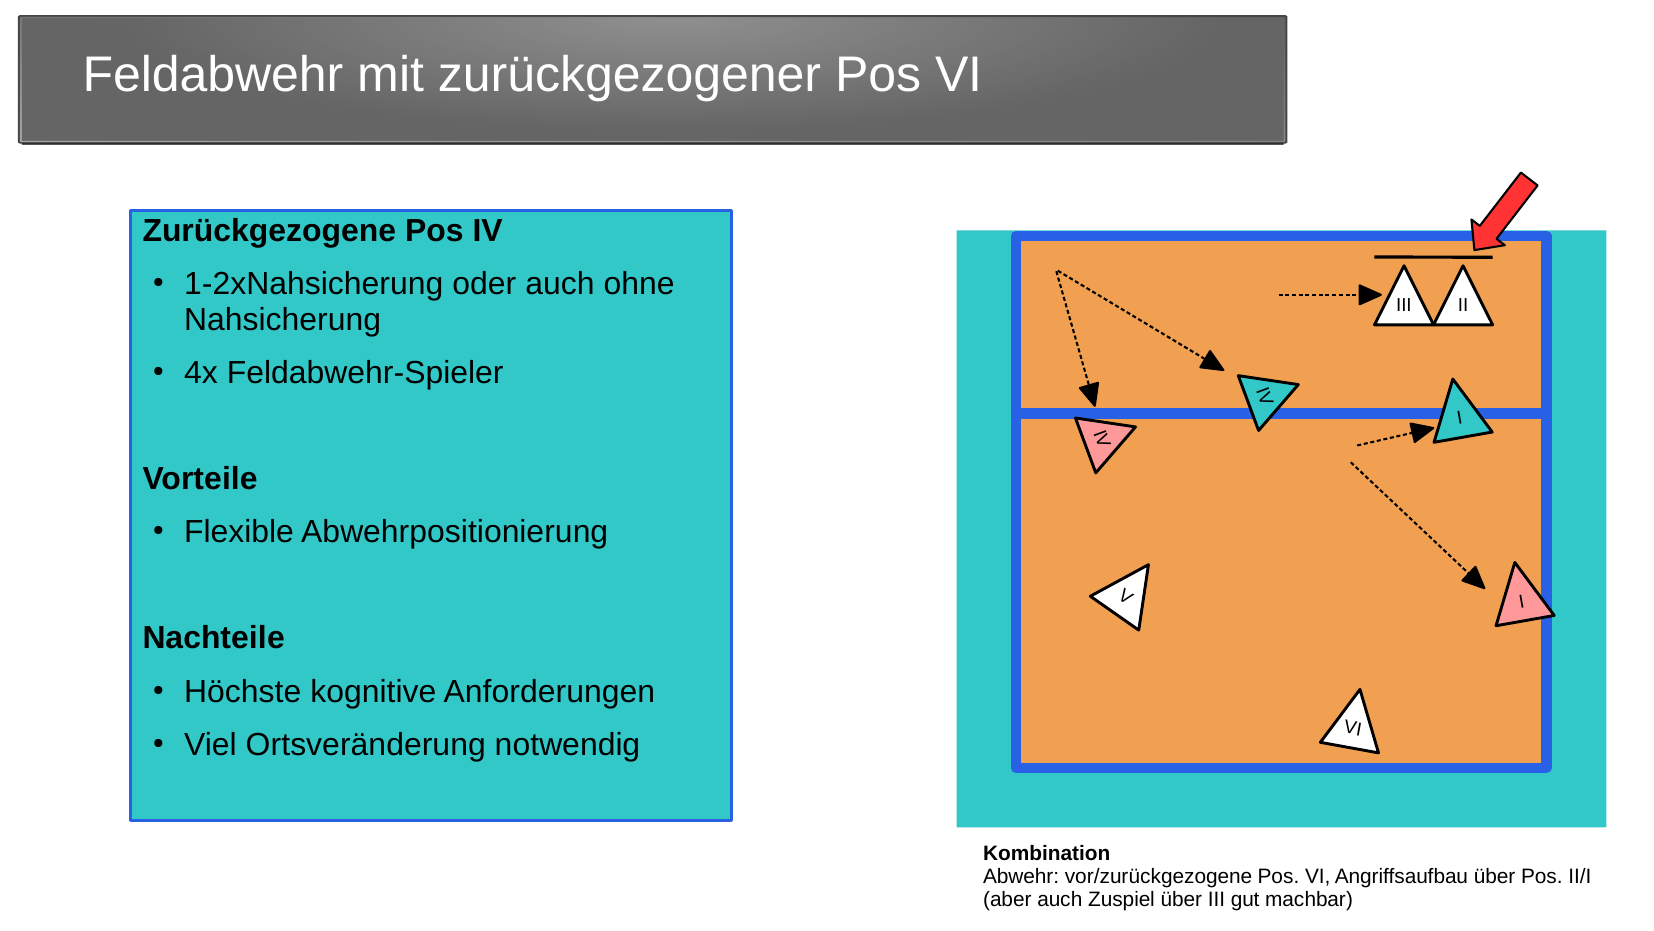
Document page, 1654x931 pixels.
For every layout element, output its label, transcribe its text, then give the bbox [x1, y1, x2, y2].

text_box IV [1238, 375, 1299, 431]
text_box II [1434, 265, 1493, 325]
text_box Kombination Abwehr: vor/zurückgezogene Pos. VI, Angriffsaufbau über Pos. II/I (aber auch Zuspiel über III gut machbar) [968, 833, 1607, 919]
title Feldabwehr mit zurückgezogener Pos VI [82, 29, 1235, 119]
text_box III [1374, 265, 1434, 325]
text_box IV [1075, 417, 1136, 473]
text_box I [1434, 379, 1493, 443]
text_box V [1090, 564, 1149, 631]
text_box VI [1320, 689, 1379, 753]
text_box [1471, 172, 1538, 251]
text_box I [1496, 562, 1555, 626]
list Zurückgezogene Pos IV 1-2xNahsicherung oder auch ohne Nahsicherung 4x Feldabwehr-Spieler Vorteile Flexible Abwehrpositionierung Nachteile Höchste kognitive Anforderungen Viel Ortsveränderung notwendig sss [130, 210, 732, 821]
